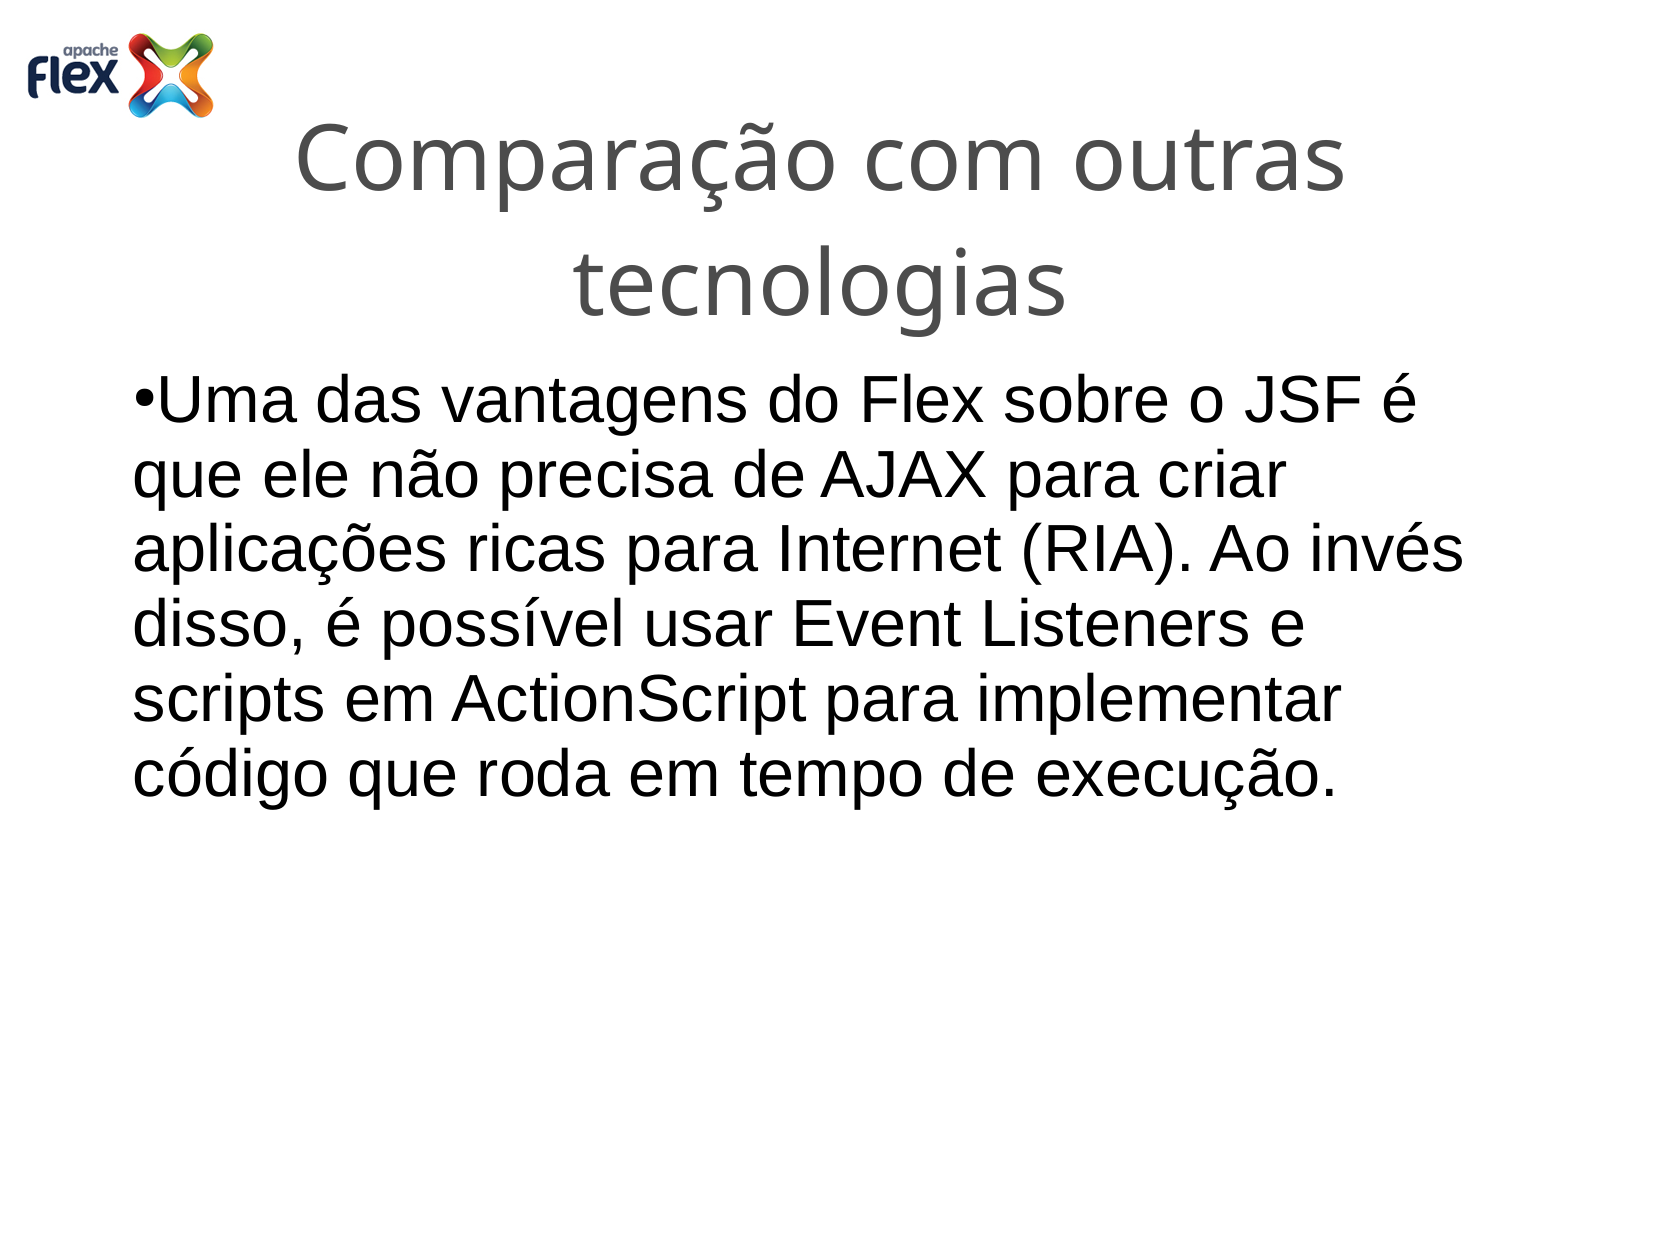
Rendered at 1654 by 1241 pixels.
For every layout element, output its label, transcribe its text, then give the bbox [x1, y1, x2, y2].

picture [25, 25, 215, 125]
title Comparação com outras tecnologias [76, 51, 1565, 384]
text_box Uma das vantagens do Flex sobre o JSF é que ele não precisa de AJAX para criar aplicações ricas para Internet (RIA). Ao invés disso, é possível usar Event Listeners e scripts em ActionScript para implementar código que roda em tempo de execução. [118, 354, 1506, 968]
